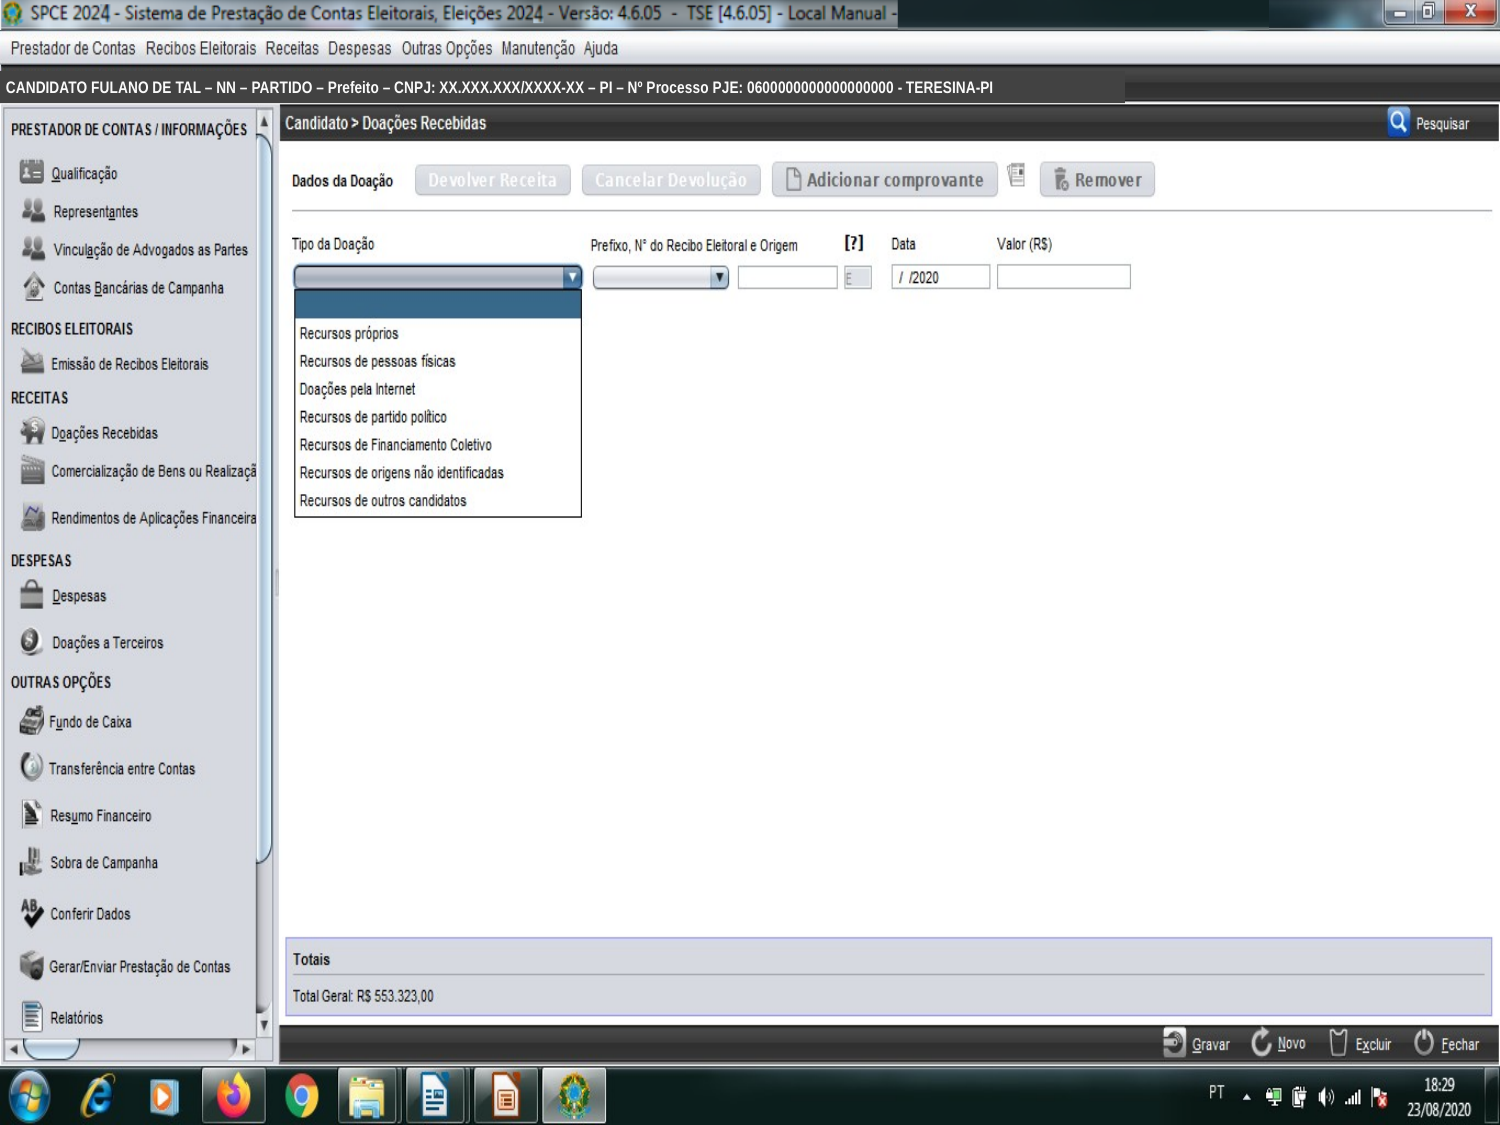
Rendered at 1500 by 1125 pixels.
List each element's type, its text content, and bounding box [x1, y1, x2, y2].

picture [0, 0, 1500, 1125]
text_box CANDIDATO FULANO DE TAL – NN – PARTIDO – Prefeito – CNPJ: XX.XXX.XXX/XXXX-XX – PI – Nº Processo PJE: 0600000000000000000 - TERESINA-PI [0, 70, 1125, 104]
